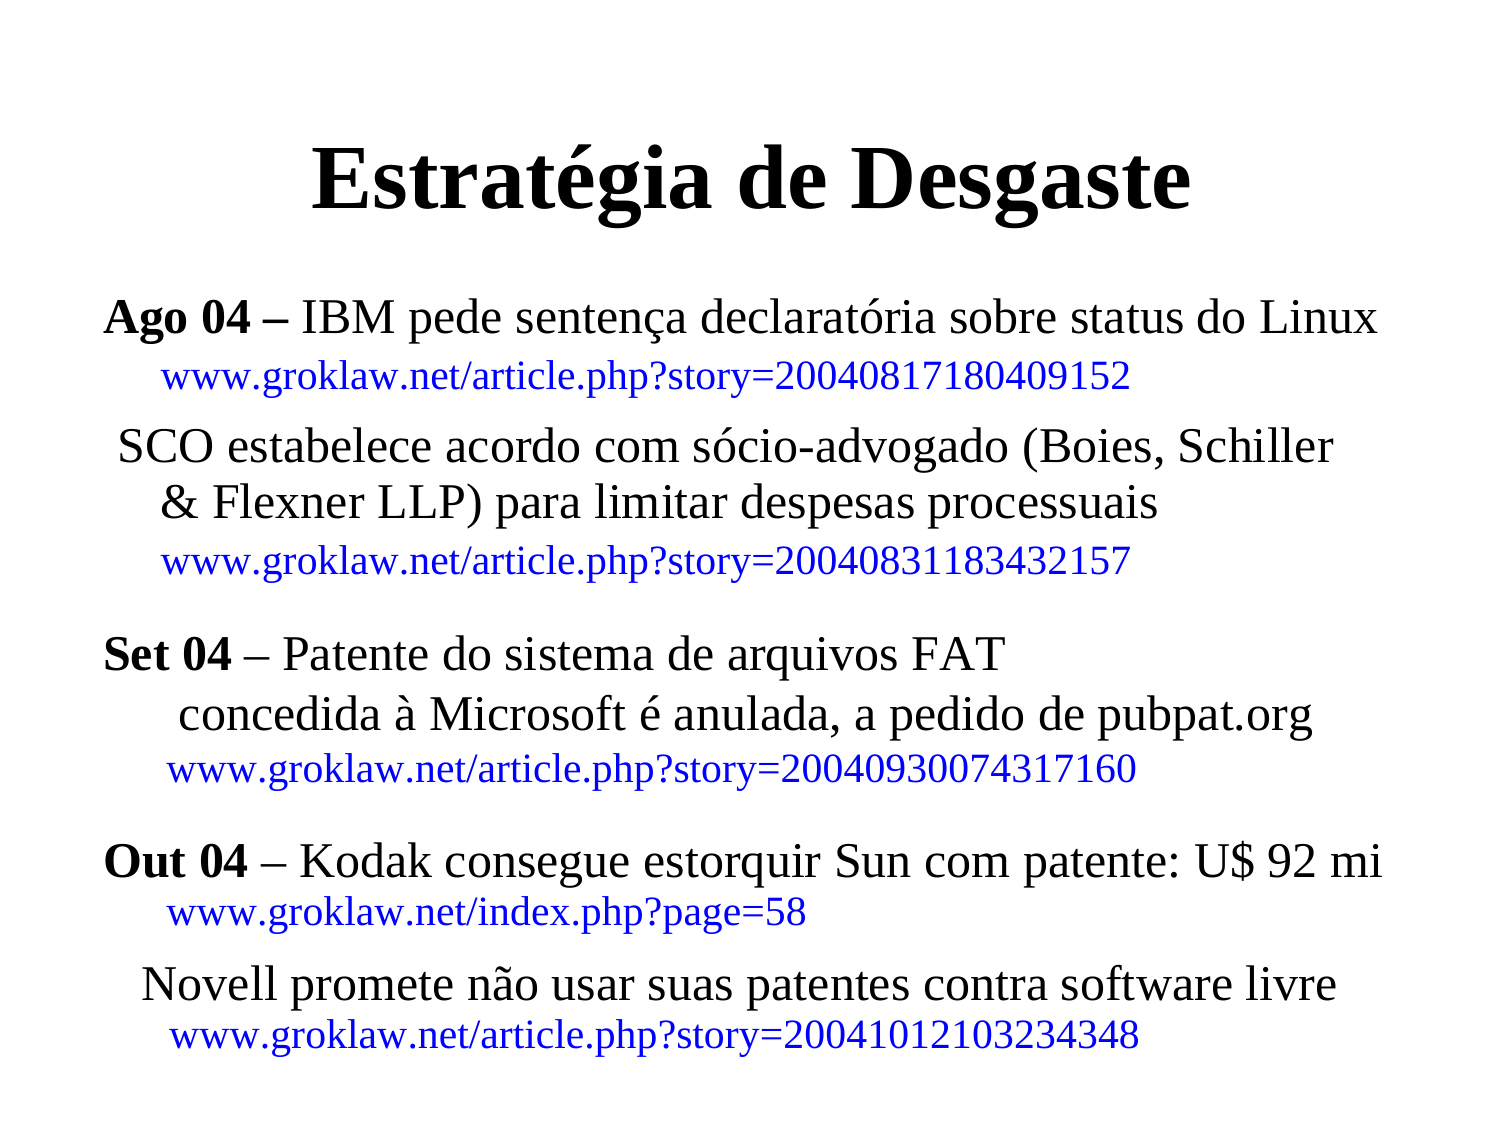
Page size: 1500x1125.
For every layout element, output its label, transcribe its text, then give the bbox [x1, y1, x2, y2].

text_box Ago 04 – IBM pede sentença declaratória sobre status do Linux www.groklaw.net/article.php?story=20040817180409152 SCO estabelece acordo com sócio-advogado (Boies, Schiller & Flexner LLP) para limitar despesas processuais www.groklaw.net/article.php?story=20040831183432157 Set 04 – Patente do sistema de arquivos FAT concedida à Microsoft é anulada, a pedido de pubpat.org www.groklaw.net/article.php?story=20040930074317160 Out 04 – Kodak consegue estorquir Sun com patente: U$ 92 mi www.groklaw.net/index.php?page=58 Novell promete não usar suas patentes contra software livre www.groklaw.net/article.php?story=20041012103234348 [100, 285, 1447, 1056]
title Estratégia de Desgaste [115, 81, 1391, 269]
